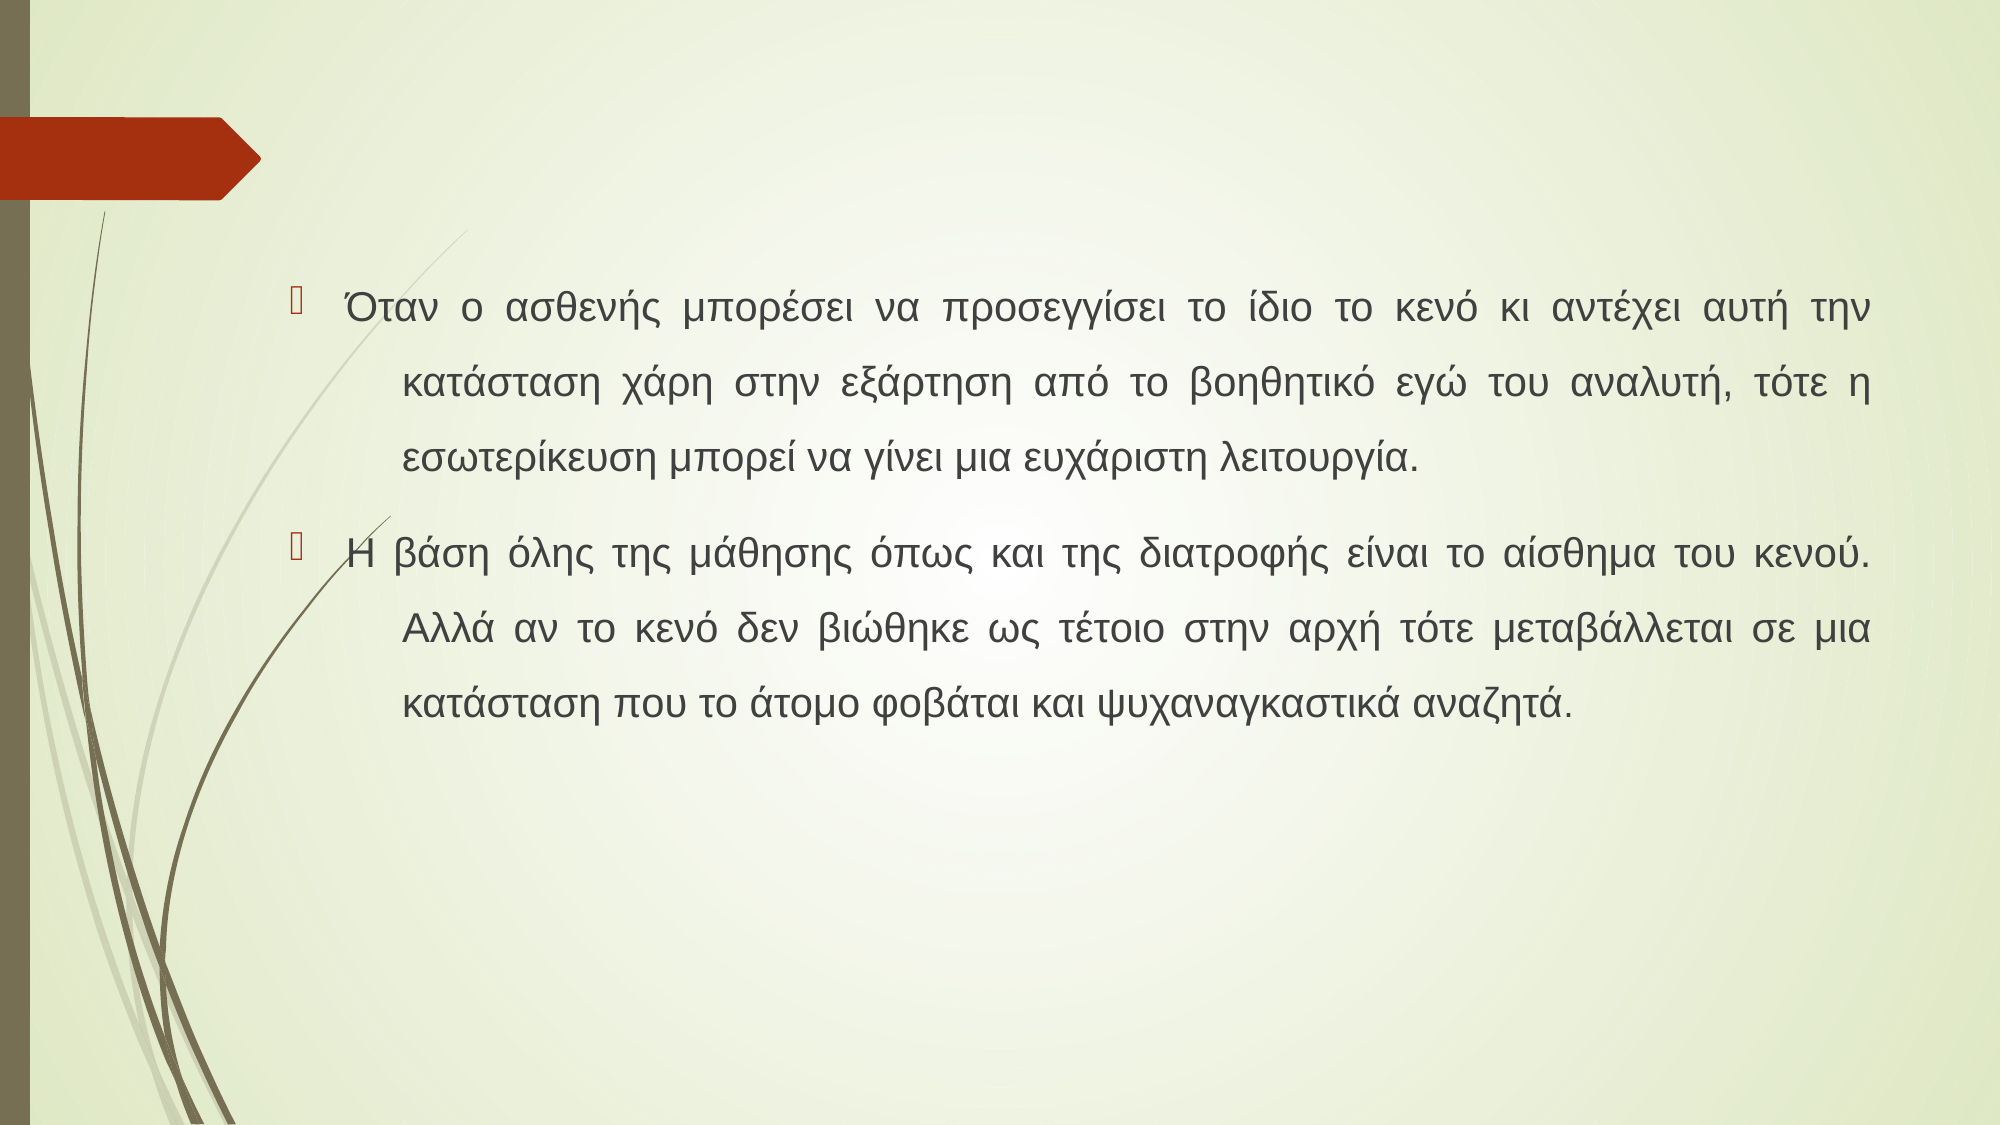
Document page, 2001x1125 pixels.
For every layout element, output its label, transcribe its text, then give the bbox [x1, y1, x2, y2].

list Όταν ο ασθενής μπορέσει να προσεγγίσει το ίδιο το κενό κι αντέχει αυτή την κατάσταση χάρη στην εξάρτηση από το βοηθητικό εγώ του αναλυτή, τότε η εσωτερίκευση μπορεί να γίνει μια ευχάριστη λειτουργία. Η βάση όλης της μάθησης όπως και της διατροφής είναι το αίσθημα του κενού. Αλλά αν το κενό δεν βιώθηκε ως τέτοιο στην αρχή τότε μεταβάλλεται σε μια κατάσταση που το άτομο φοβάται και ψυχαναγκαστικά αναζητά. [274, 246, 1888, 1069]
